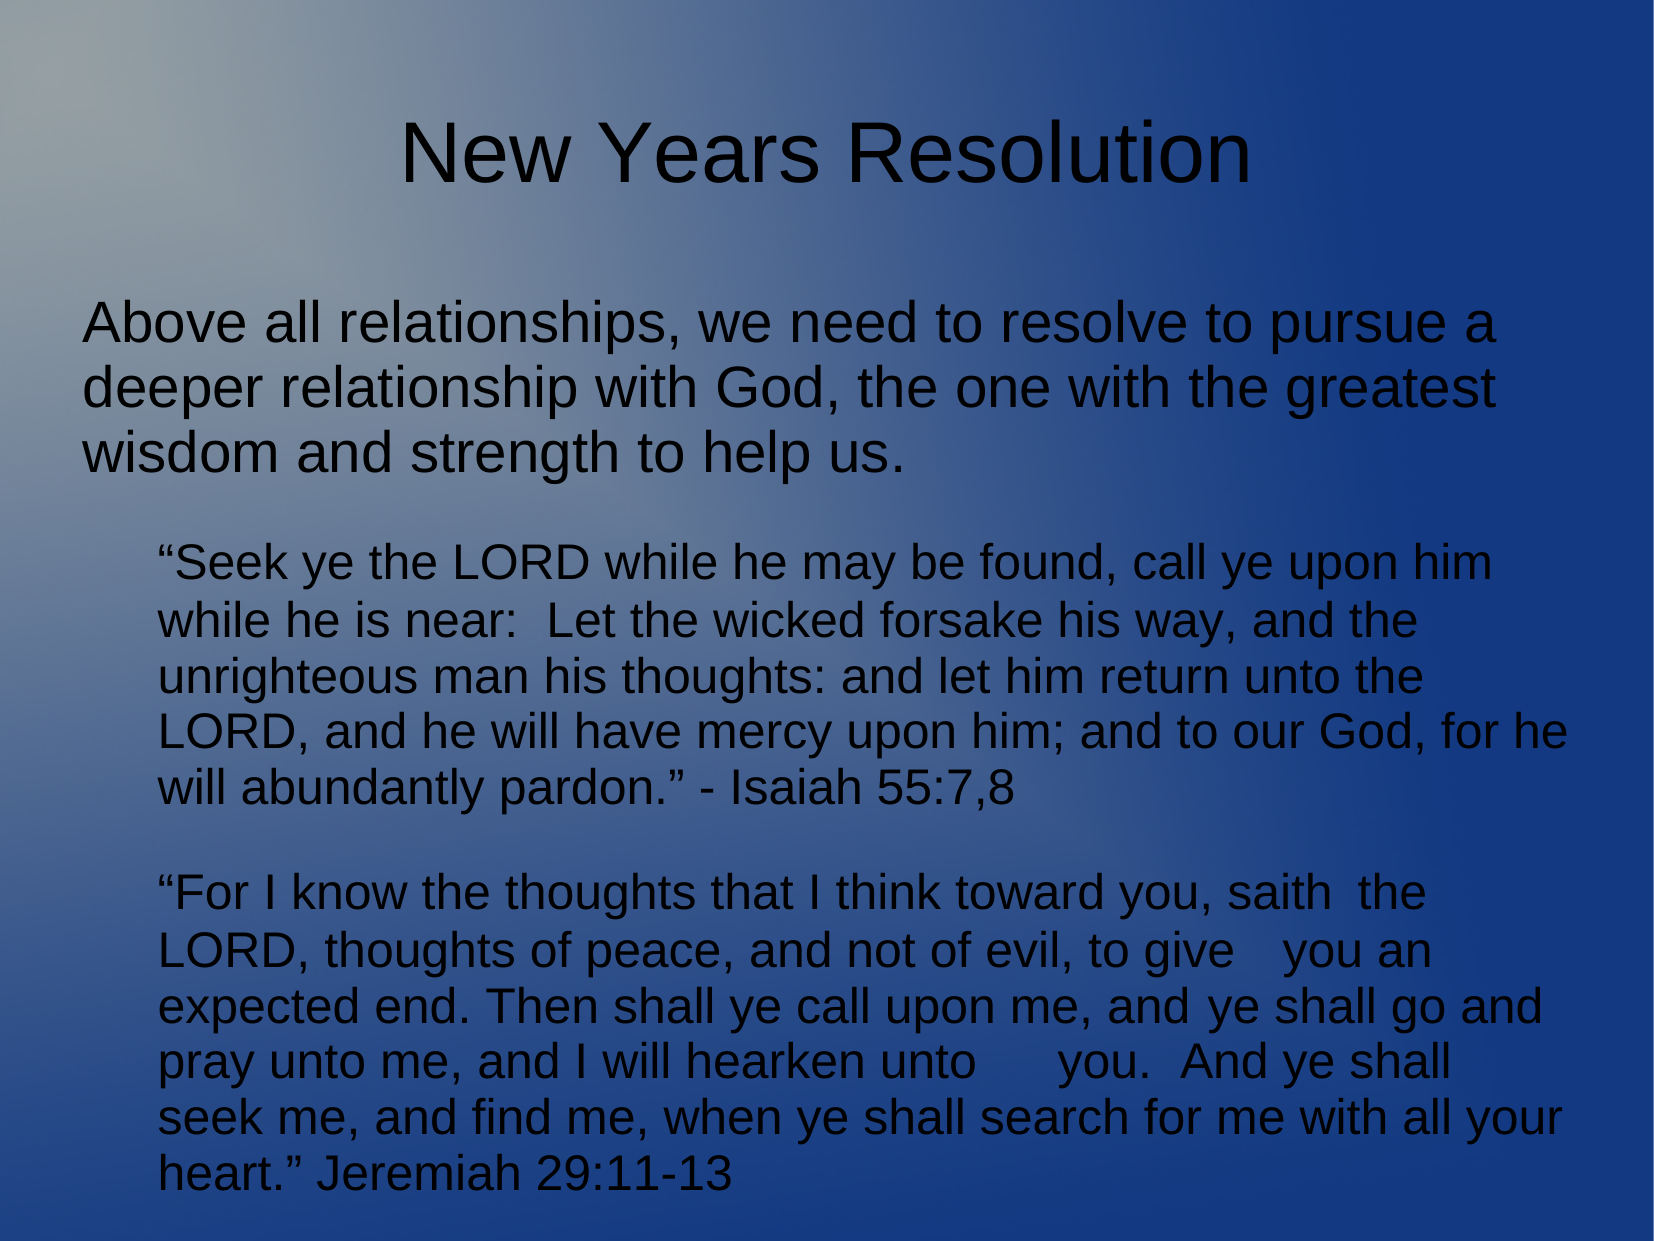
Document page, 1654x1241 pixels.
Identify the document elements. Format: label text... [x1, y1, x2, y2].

subtitle Above all relationships, we need to resolve to pursue a deeper relationship with God, the one with the greatest wisdom and strength to help us. “Seek ye the LORD while he may be found, call ye upon him while he is near: Let the wicked forsake his way, and the unrighteous man his thoughts: and let him return unto the LORD, and he will have mercy upon him; and to our God, for he will abundantly pardon.” - Isaiah 55:7,8 “For I know the thoughts that I think toward you, saith the LORD, thoughts of peace, and not of evil, to give you an expected end. Then shall ye call upon me, and ye shall go and pray unto me, and I will hearken unto you. And ye shall seek me, and find me, when ye shall search for me with all your heart.” Jeremiah 29:11-13 [82, 290, 1571, 1241]
picture [0, 0, 1654, 1241]
title New Years Resolution [82, 49, 1571, 257]
